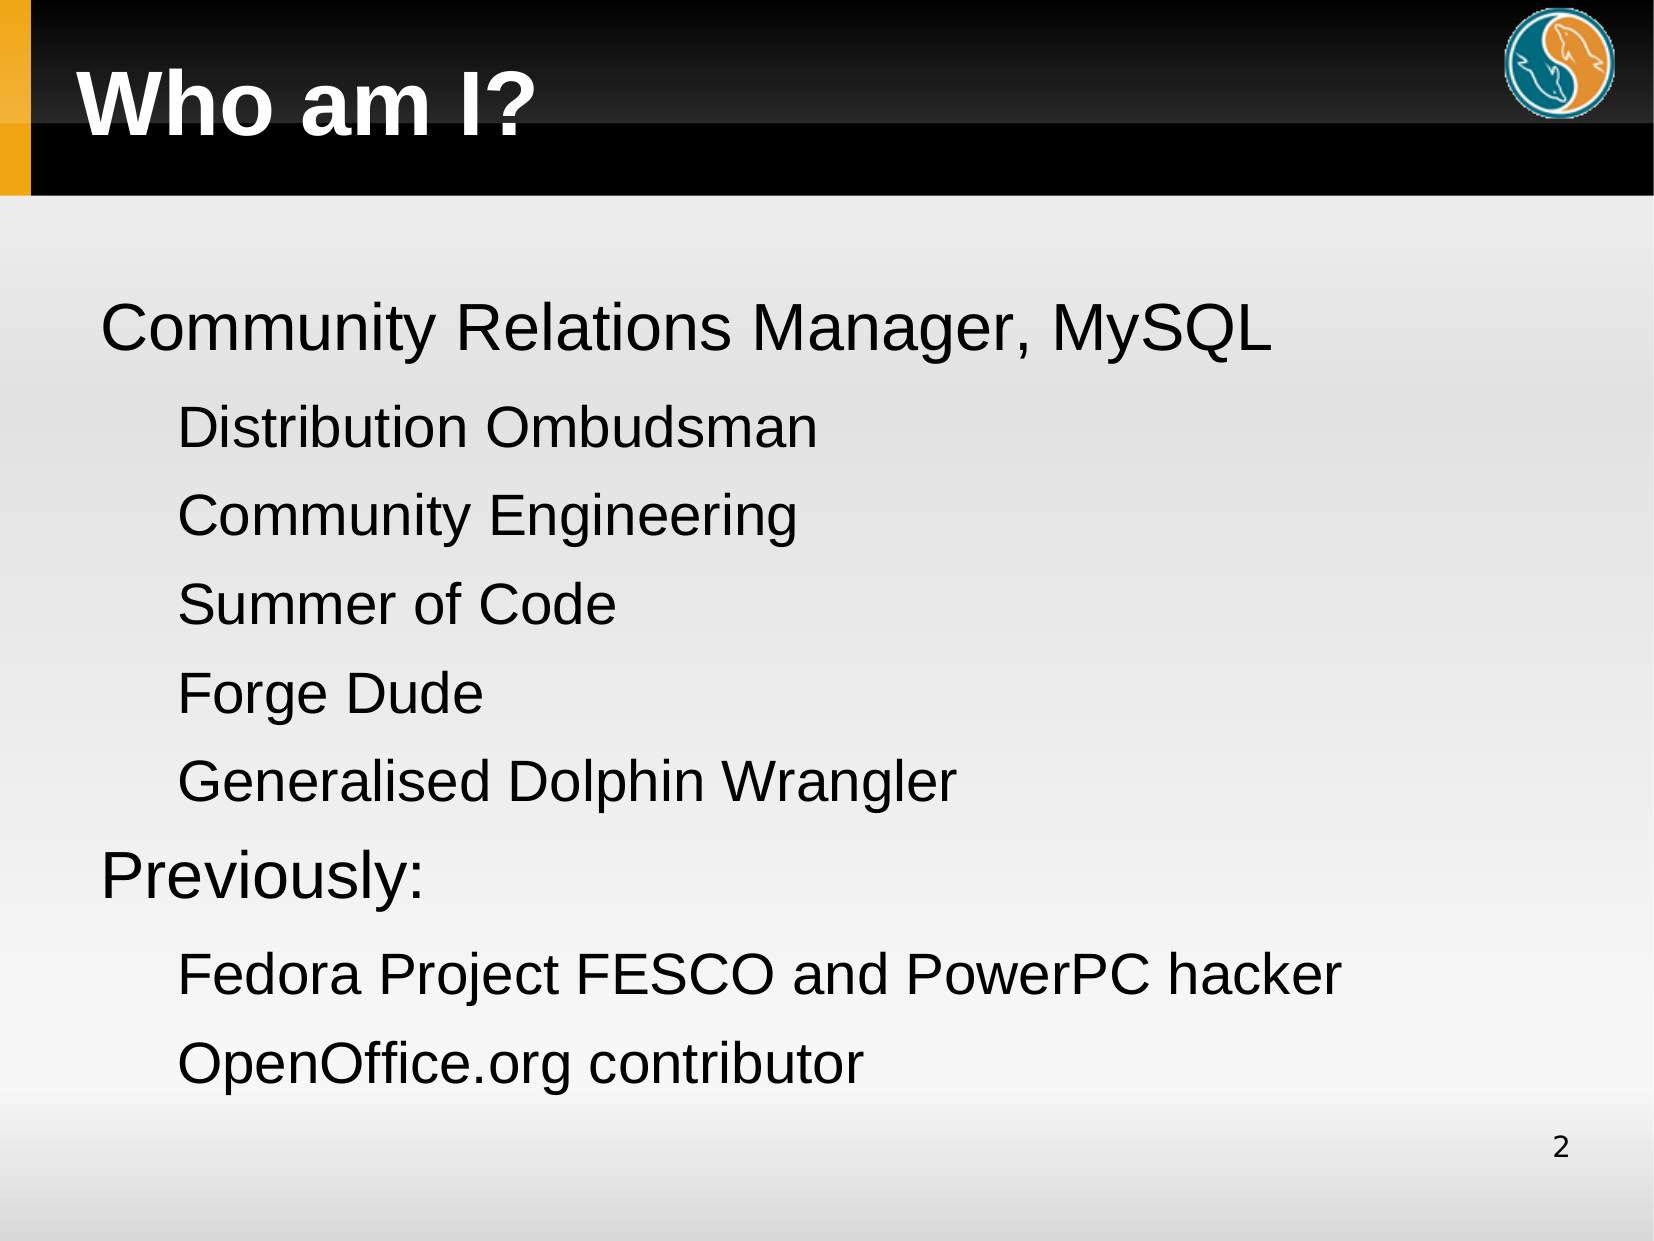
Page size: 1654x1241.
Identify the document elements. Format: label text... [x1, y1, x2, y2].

picture [0, 0, 1654, 1241]
title Who am I? [76, 0, 1565, 208]
list Community Relations Manager, MySQL Distribution Ombudsman Community Engineering Summer of Code Forge Dude Generalised Dolphin Wrangler Previously: Fedora Project FESCO and PowerPC hacker OpenOffice.org contributor [82, 290, 1571, 1096]
